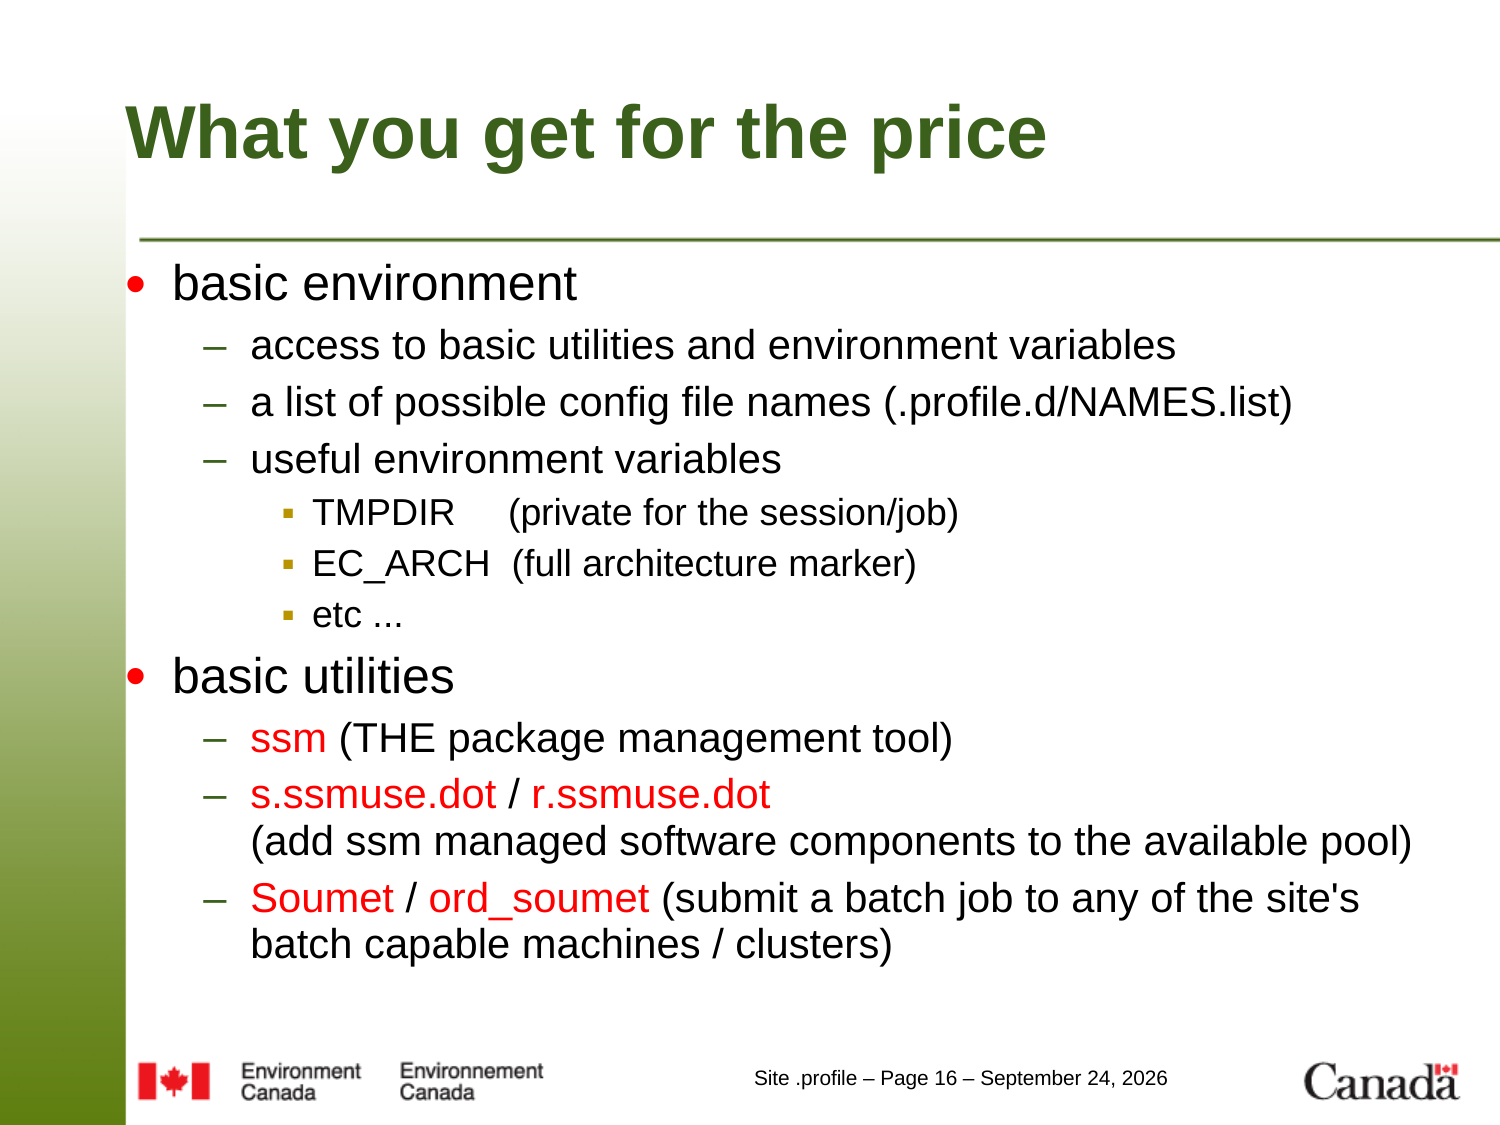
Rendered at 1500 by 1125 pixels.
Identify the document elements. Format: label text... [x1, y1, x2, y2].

list basic environment access to basic utilities and environment variables a list of possible config file names (.profile.d/NAMES.list) useful environment variables TMPDIR (private for the session/job) EC_ARCH (full architecture marker) etc ... basic utilities ssm (THE package management tool) s.ssmuse.dot / r.ssmuse.dot (add ssm managed software components to the available pool) Soumet / ord_soumet (submit a batch job to any of the site's batch capable machines / clusters) [125, 255, 1463, 1009]
picture [0, 0, 1500, 1125]
title What you get for the price [125, 52, 1463, 213]
